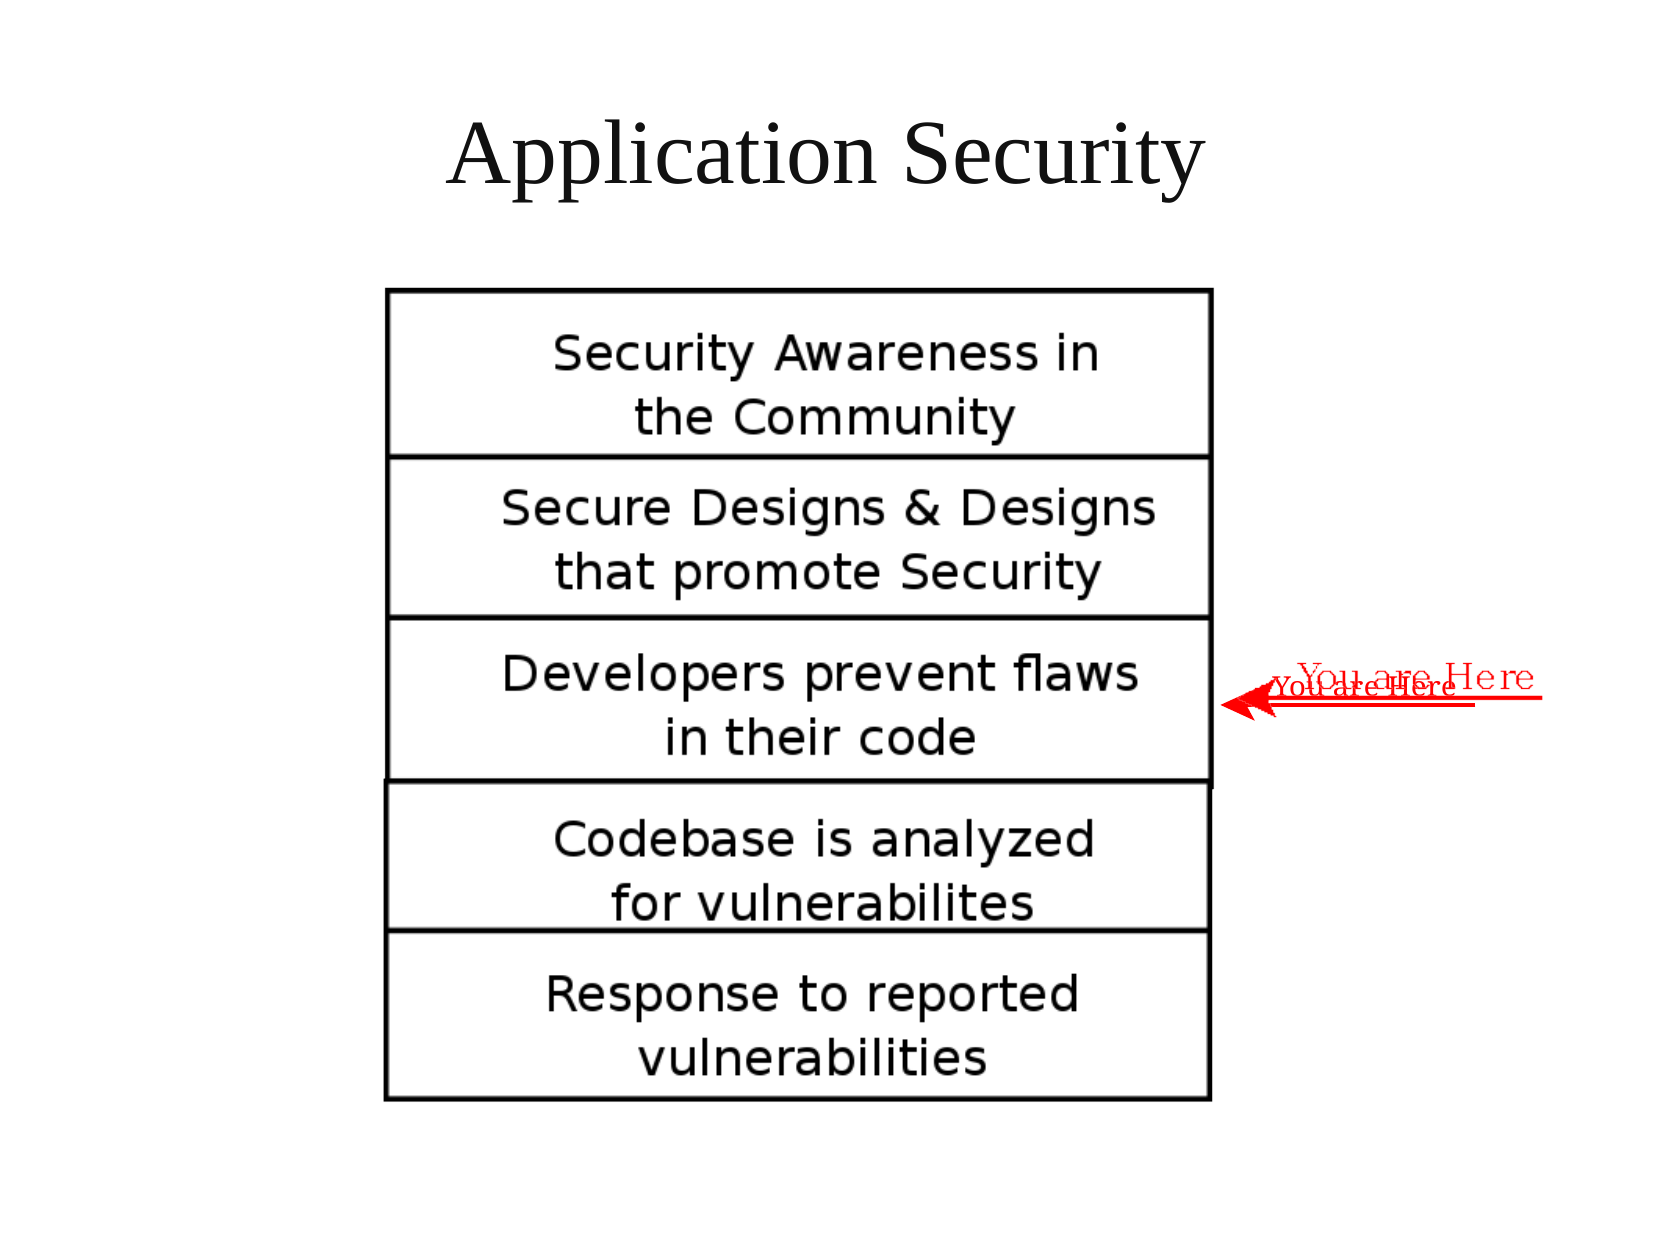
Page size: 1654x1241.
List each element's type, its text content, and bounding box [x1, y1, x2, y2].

title Application Security [82, 49, 1571, 257]
picture [382, 280, 1546, 1111]
